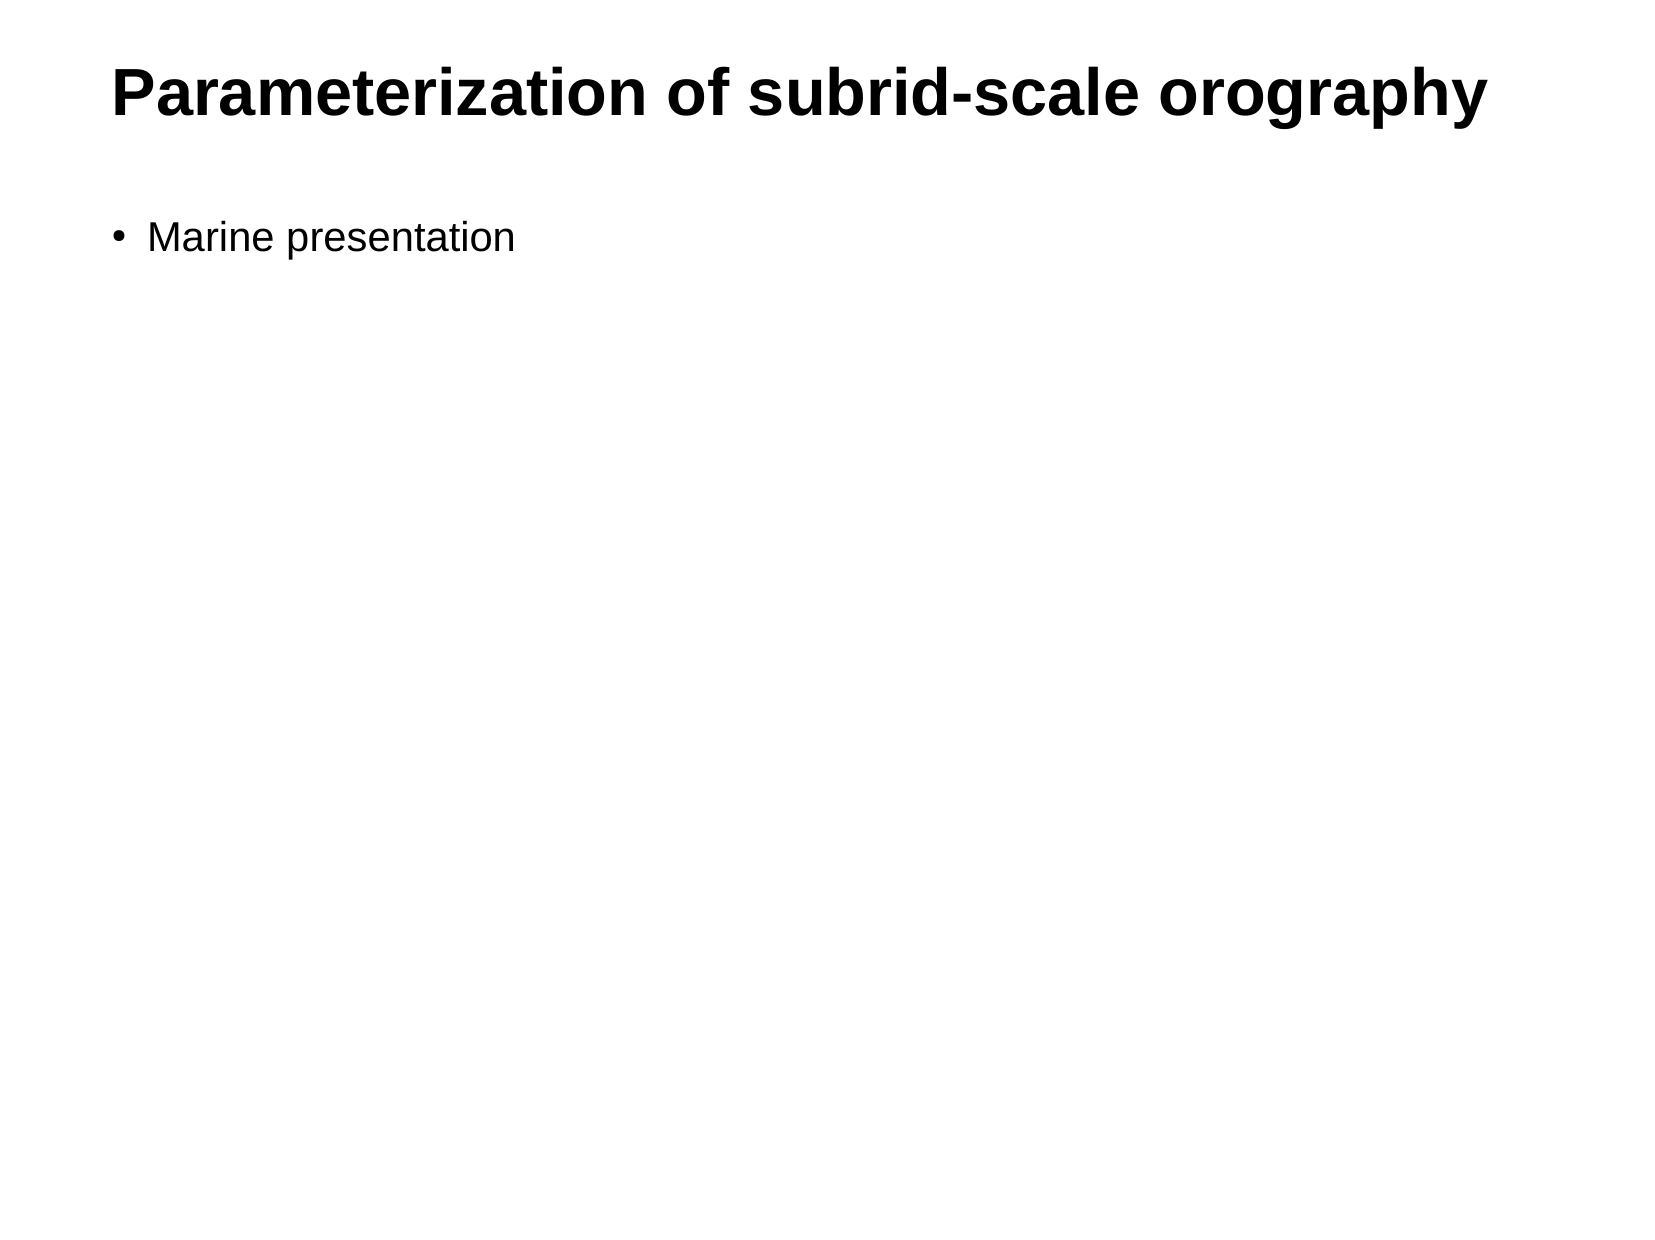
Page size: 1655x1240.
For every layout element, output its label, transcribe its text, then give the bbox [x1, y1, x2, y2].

text_box Parameterization of subrid-scale orography Marine presentation [96, 47, 1631, 700]
